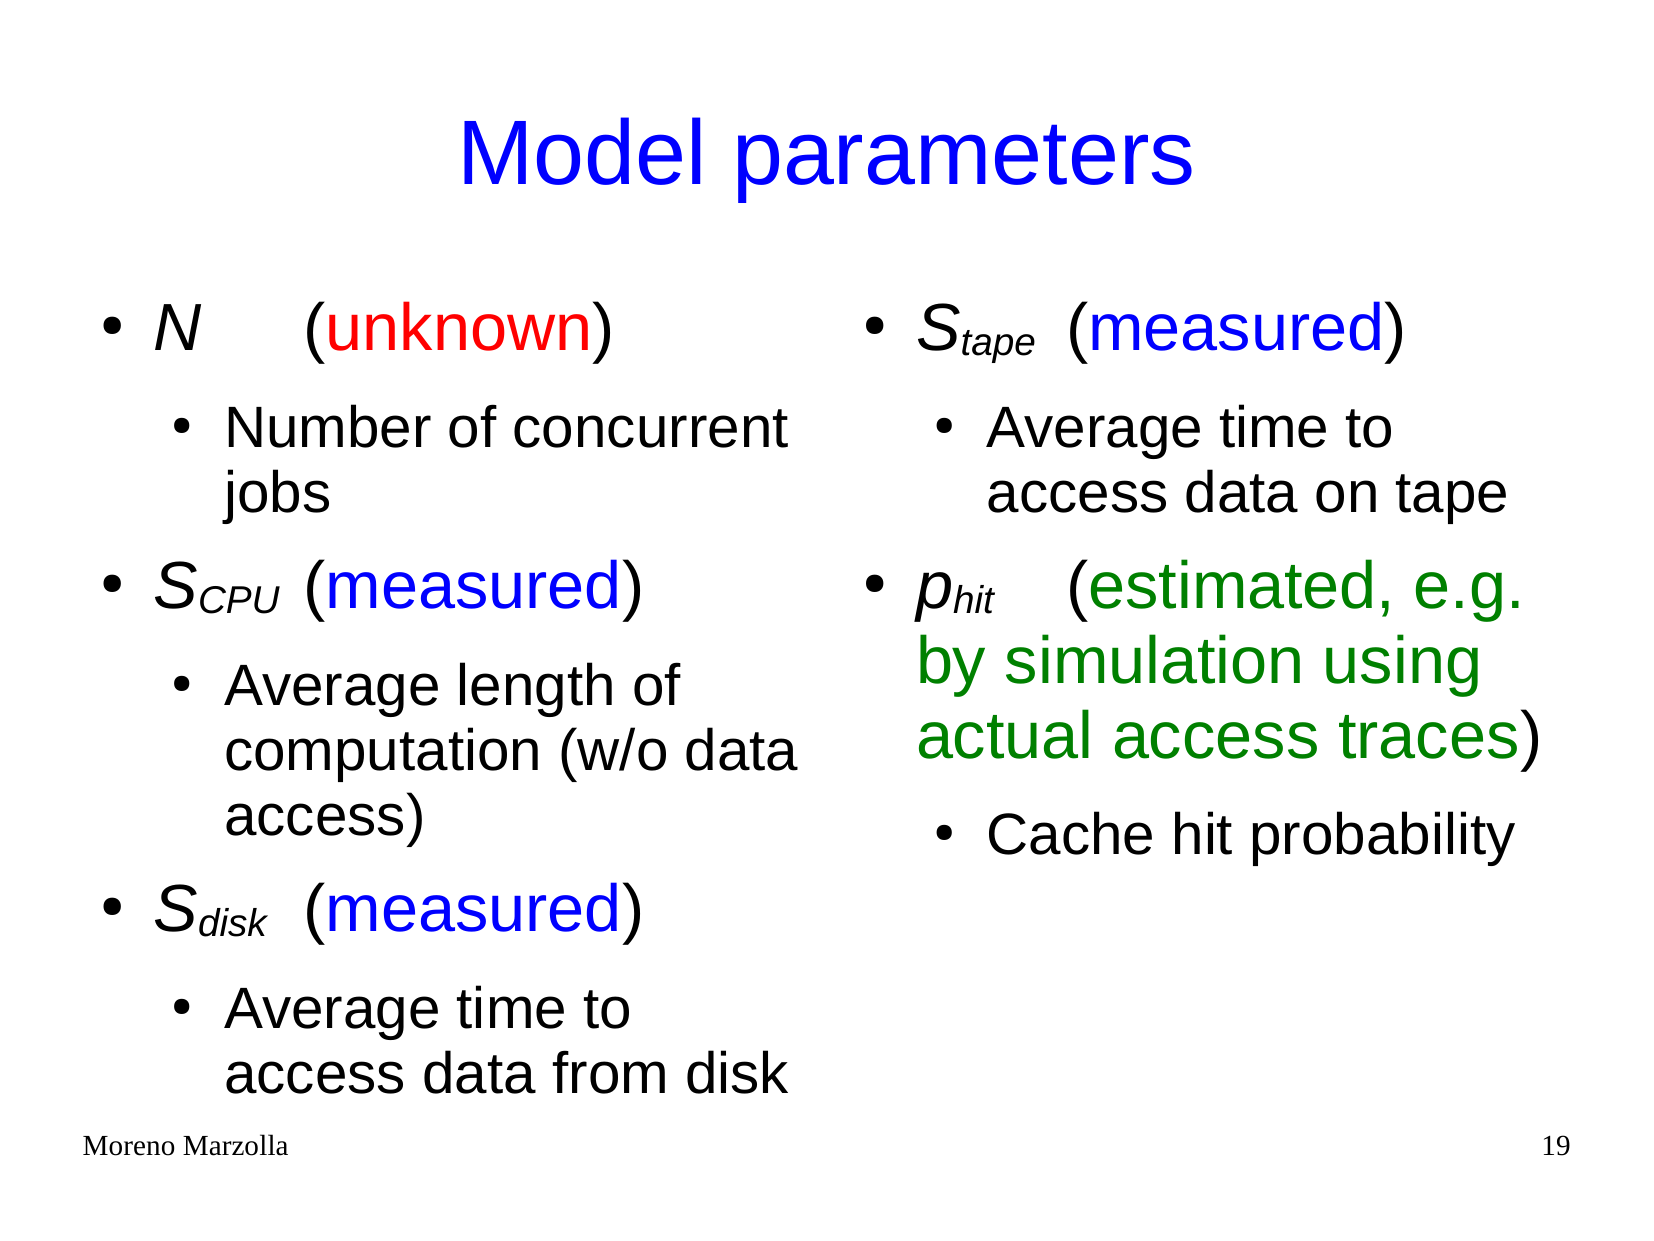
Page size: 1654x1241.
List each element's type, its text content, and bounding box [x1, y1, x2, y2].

title Model parameters [82, 49, 1571, 257]
list N (unknown) Number of concurrent jobs SCPU (measured) Average length of computation (w/o data access) Sdisk (measured) Average time to access data from disk [82, 290, 809, 1150]
list Stape (measured) Average time to access data on tape phit (estimated, e.g. by simulation using actual access traces) Cache hit probability [845, 290, 1572, 1094]
